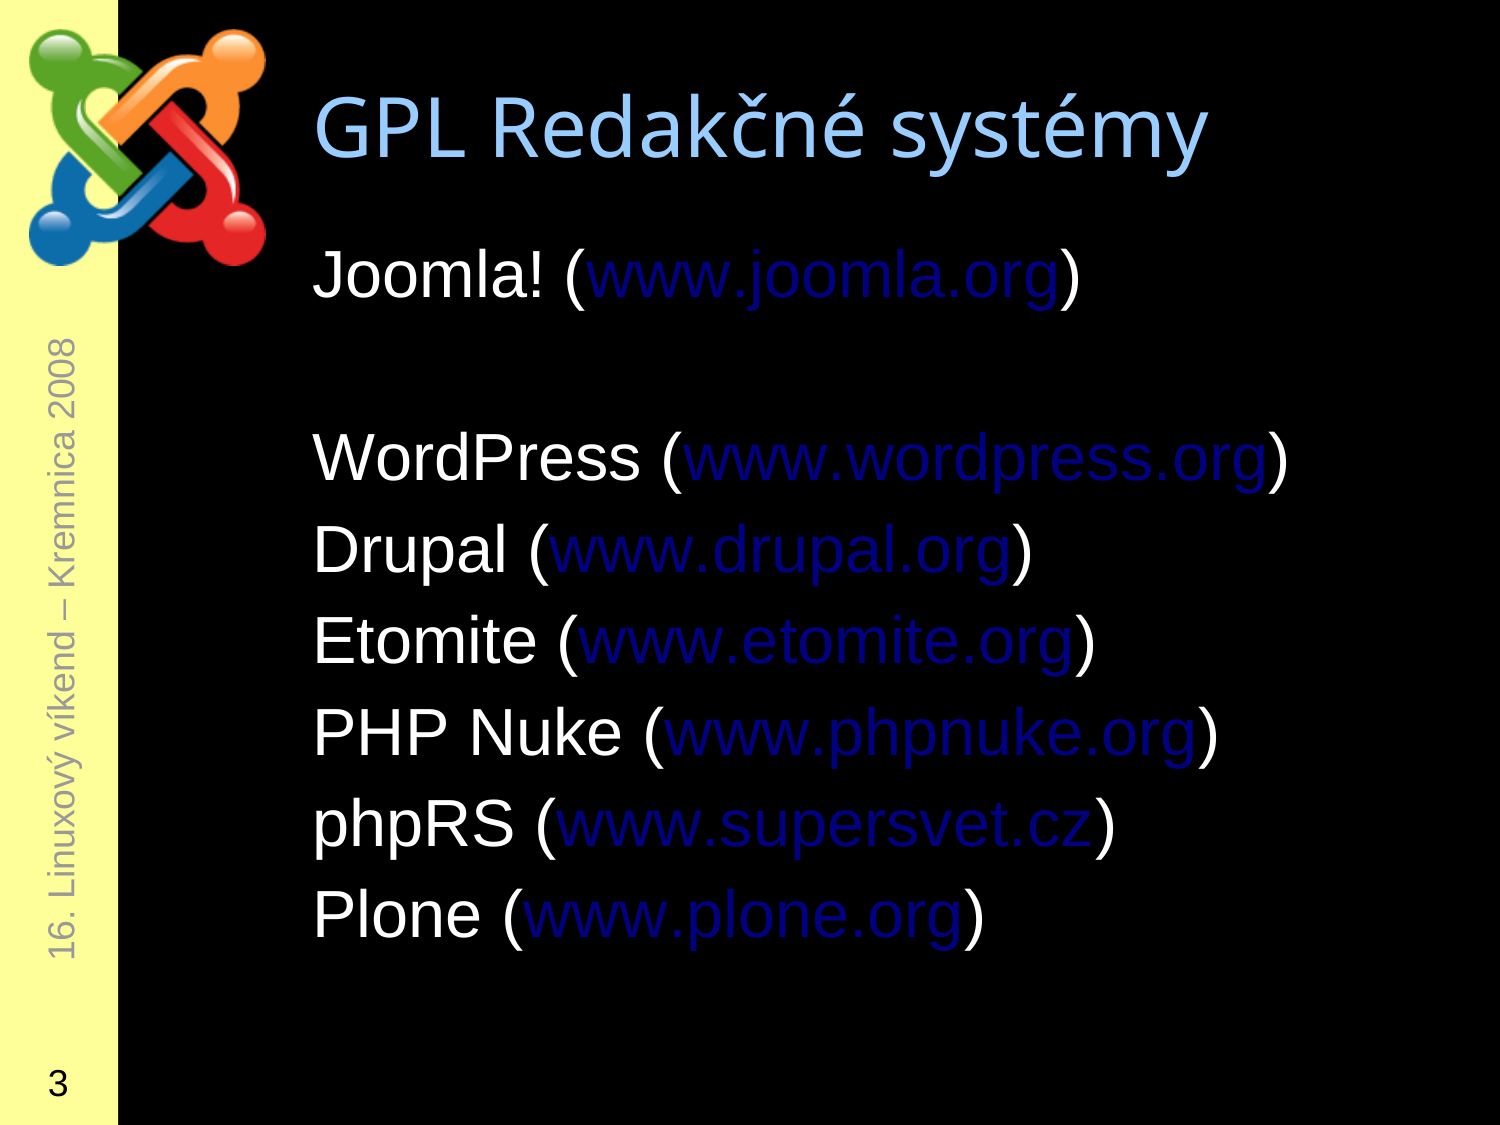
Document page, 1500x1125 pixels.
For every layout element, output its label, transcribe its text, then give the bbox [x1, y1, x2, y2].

picture [29, 29, 266, 266]
title GPL Redakčné systémy [312, 24, 1450, 226]
list Joomla! (www.joomla.org) WordPress (www.wordpress.org) Drupal (www.drupal.org) Etomite (www.etomite.org) PHP Nuke (www.phpnuke.org) phpRS (www.supersvet.cz) Plone (www.plone.org) [312, 237, 1450, 1001]
